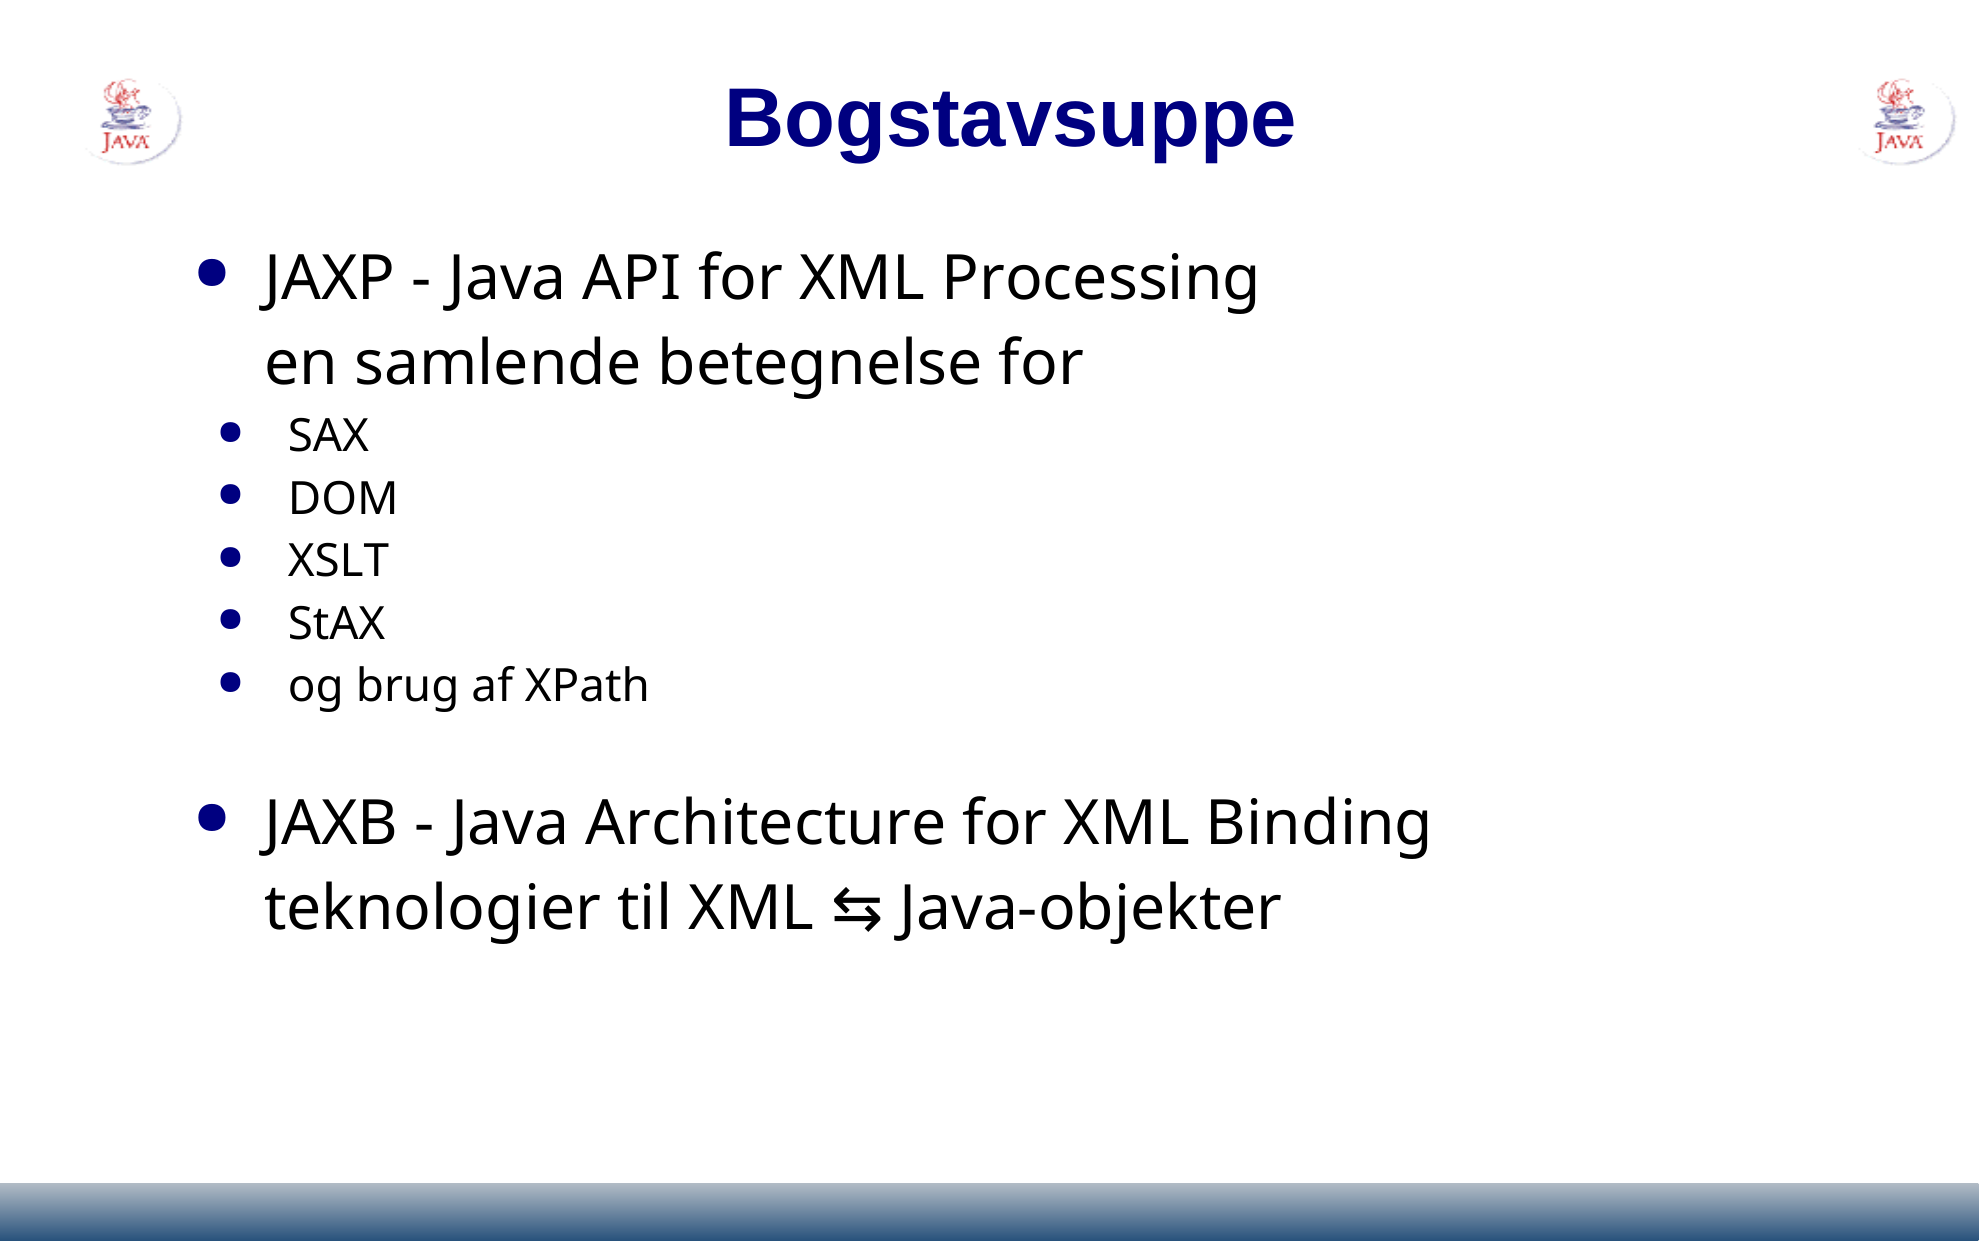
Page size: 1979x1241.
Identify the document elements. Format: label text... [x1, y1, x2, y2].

picture [1842, 71, 1961, 169]
picture [69, 71, 186, 169]
list JAXP - Java API for XML Processing en samlende betegnelse for SAX DOM XSLT StAX og brug af XPath JAXB - Java Architecture for XML Binding teknologier til XML ⇆ Java-objekter [181, 232, 1833, 1052]
title Bogstavsuppe [186, 14, 1835, 222]
